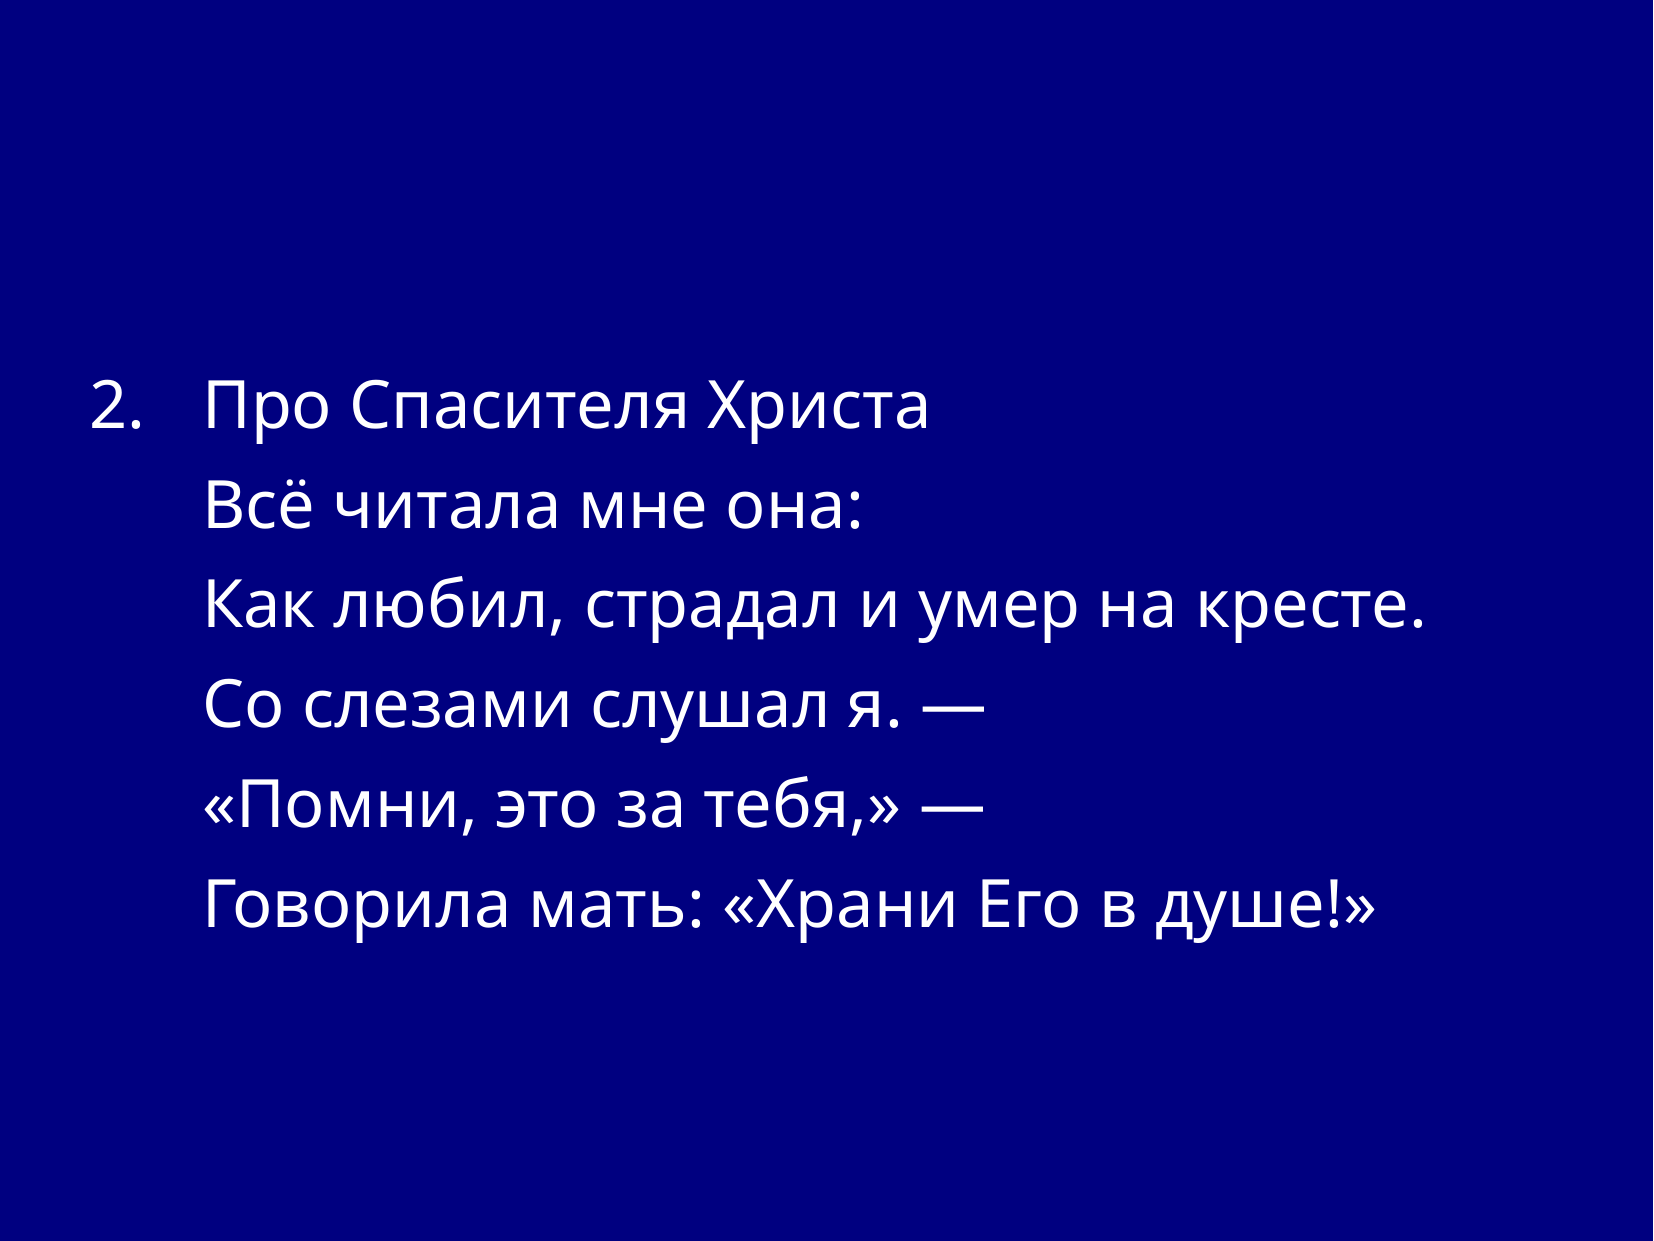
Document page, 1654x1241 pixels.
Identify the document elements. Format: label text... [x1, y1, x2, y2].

text_box 2. Про Спасителя Христа Всё читала мне она: Как любил, страдал и умер на кресте. Со слезами слушал я. — «Помни, это за тебя,» — Говорила мать: «Храни Его в душе!» [75, 150, 1576, 1163]
